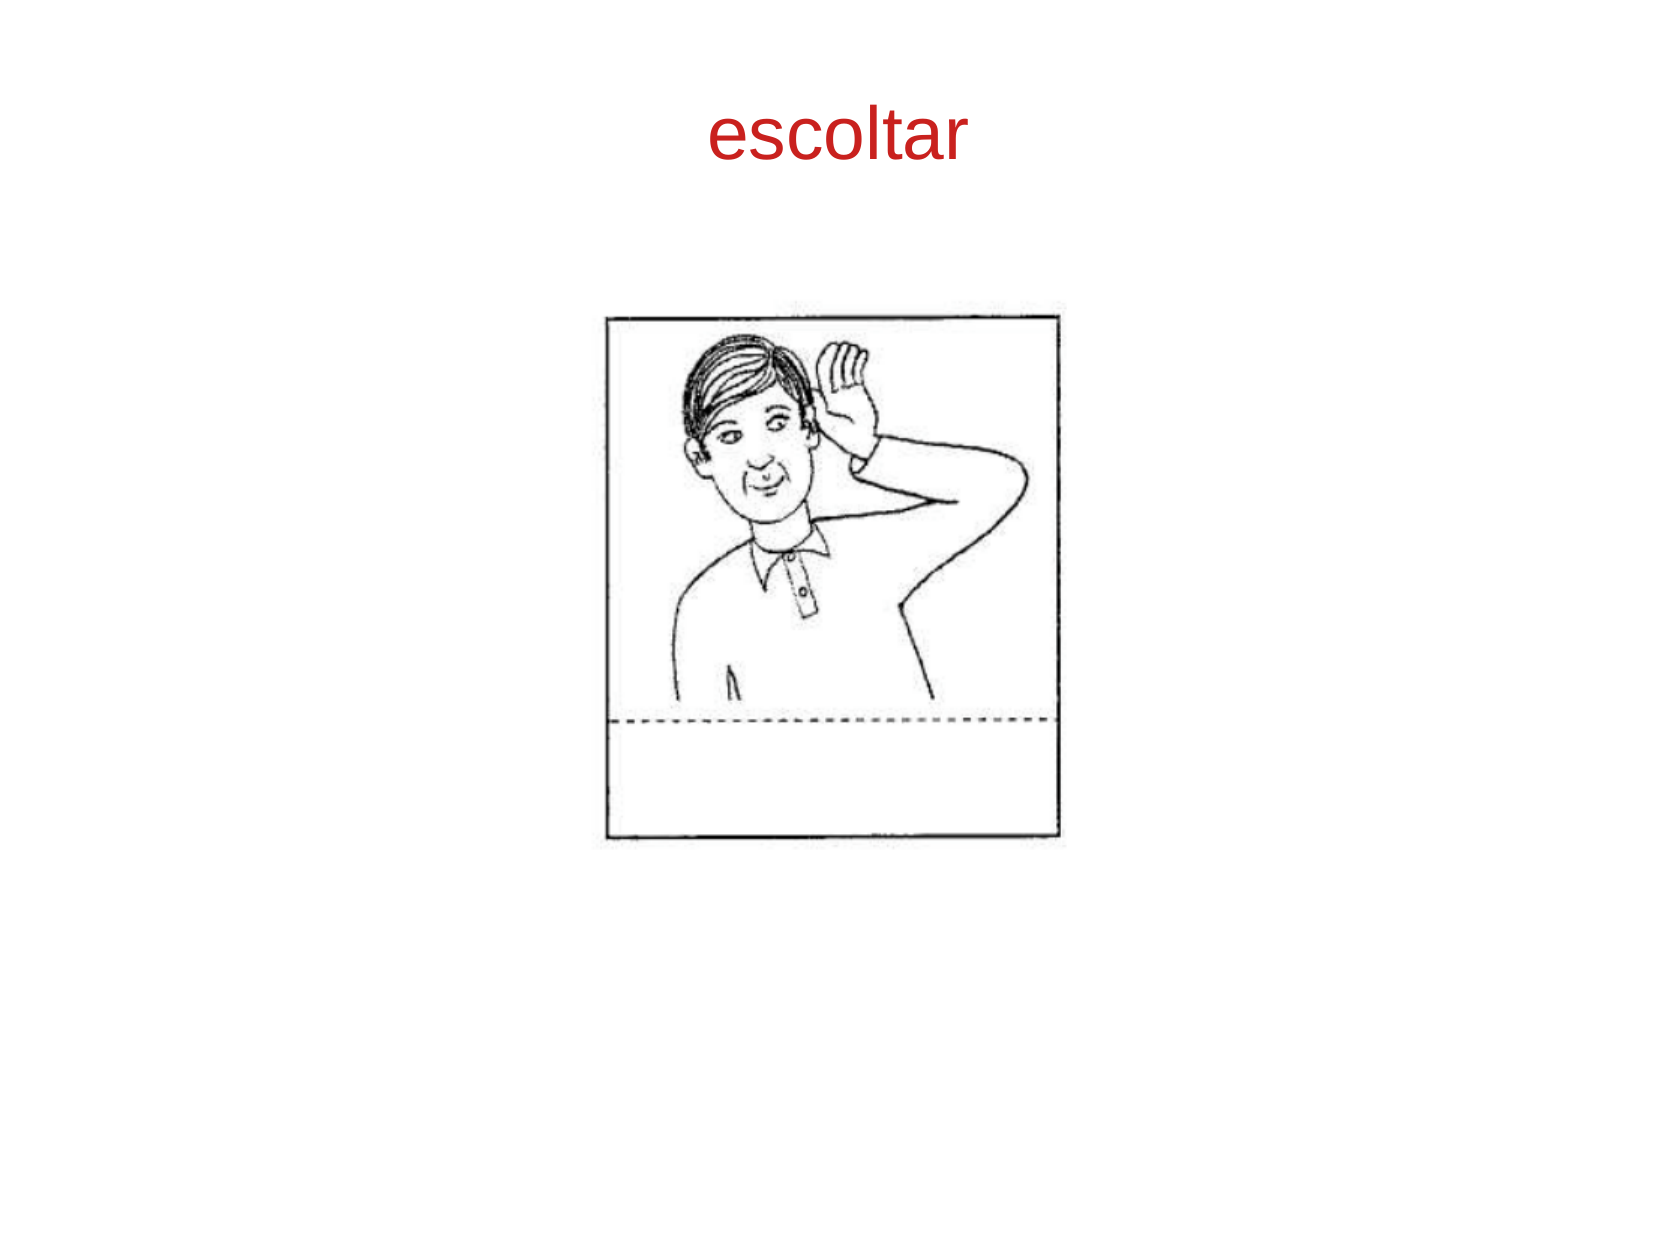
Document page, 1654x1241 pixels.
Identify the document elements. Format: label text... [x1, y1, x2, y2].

picture [581, 291, 1094, 873]
text_box escoltar [389, 58, 1288, 201]
